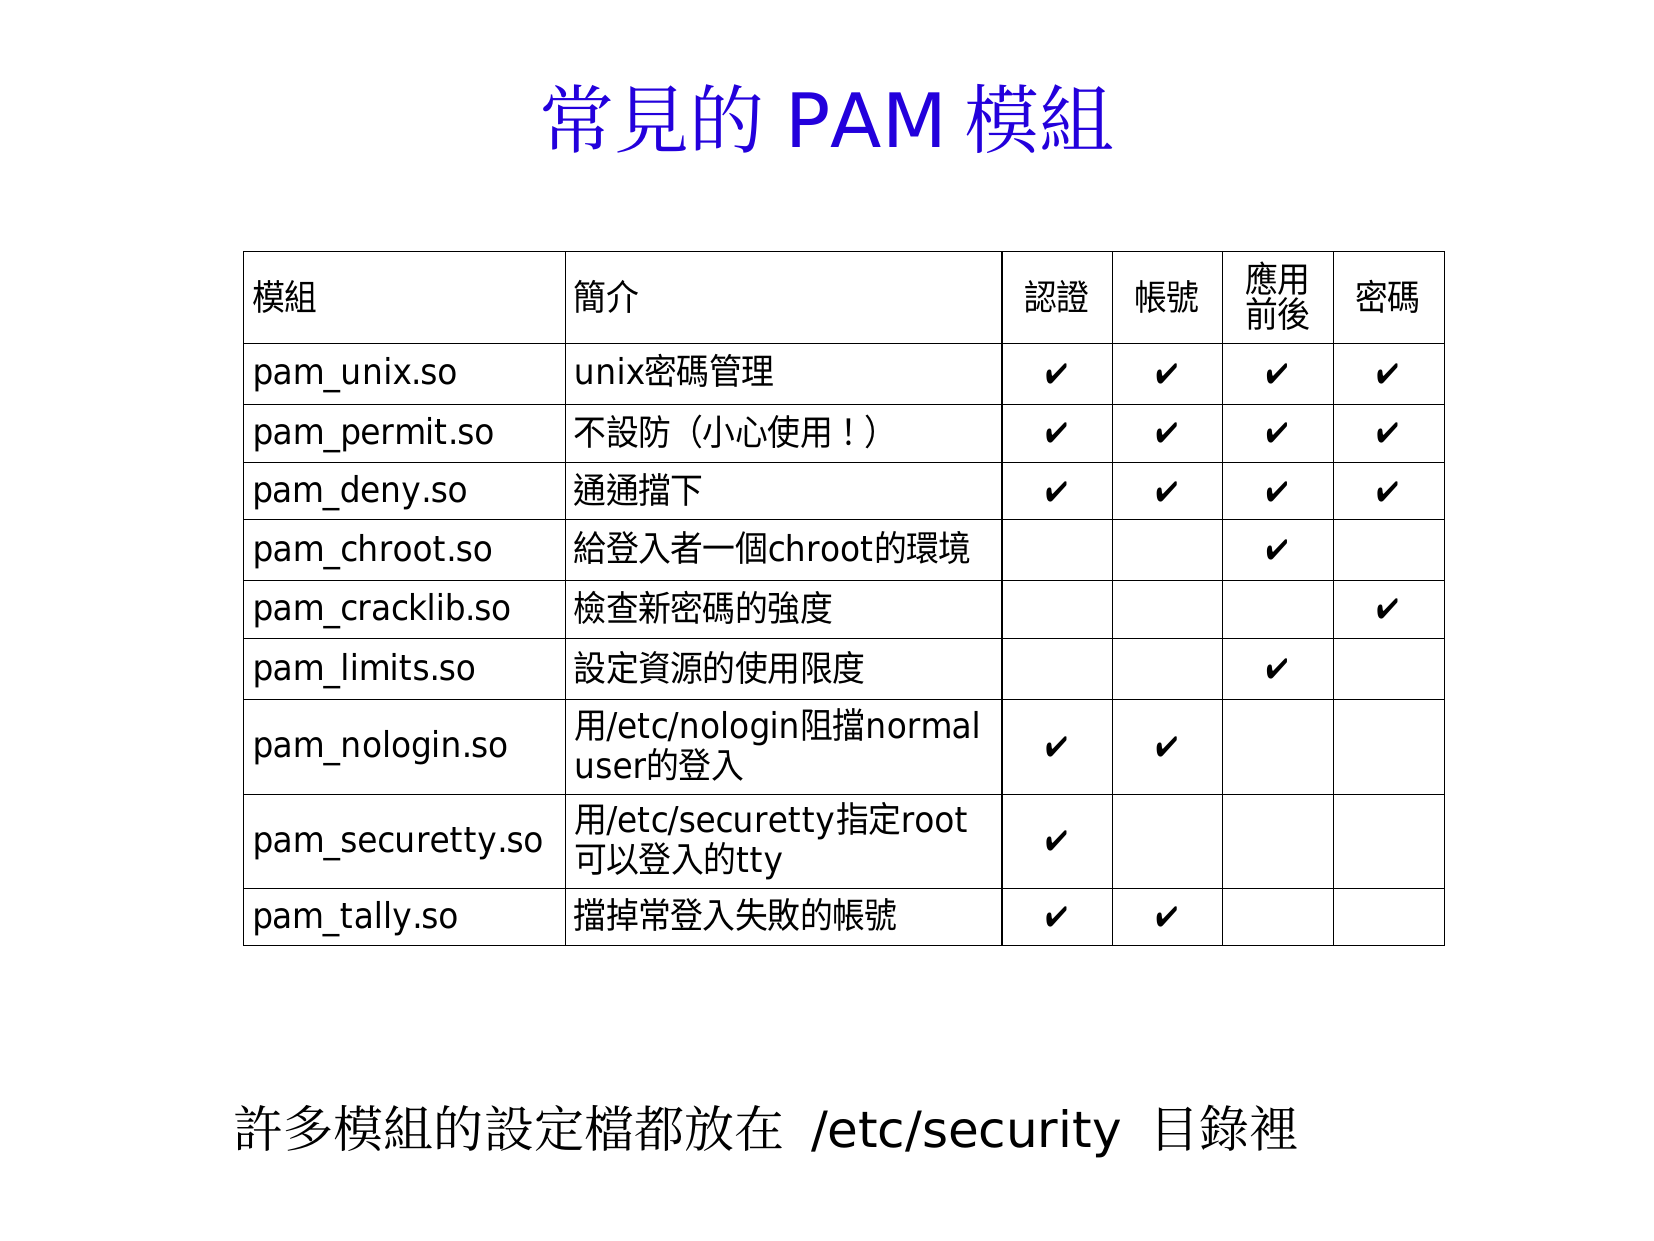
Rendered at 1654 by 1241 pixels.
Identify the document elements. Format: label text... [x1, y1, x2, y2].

chart [241, 249, 1446, 948]
text_box 許多模組的設定檔都放在 /etc/security 目錄裡 [219, 1082, 1316, 1156]
title 常見的PAM模組 [82, 49, 1571, 182]
